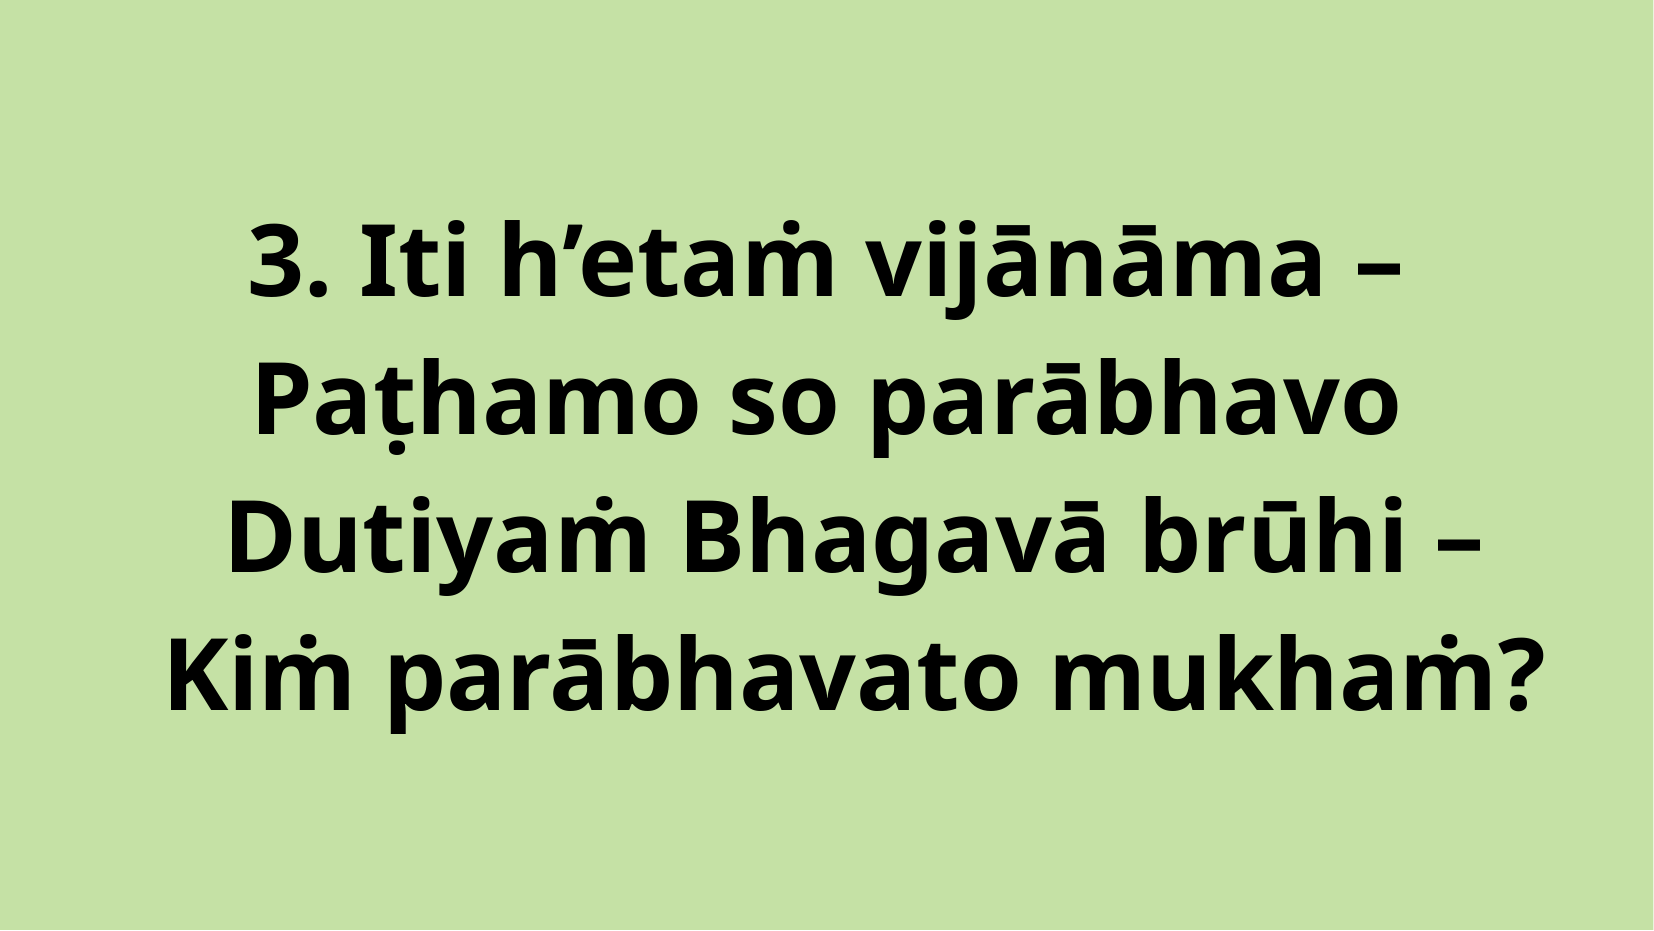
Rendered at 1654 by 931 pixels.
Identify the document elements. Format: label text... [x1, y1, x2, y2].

subtitle 3. Iti h’etaṁ vijānāma – Paṭhamo so parābhavo Dutiyaṁ Bhagavā brūhi – Kiṁ parābhavato mukhaṁ? [82, 0, 1571, 931]
